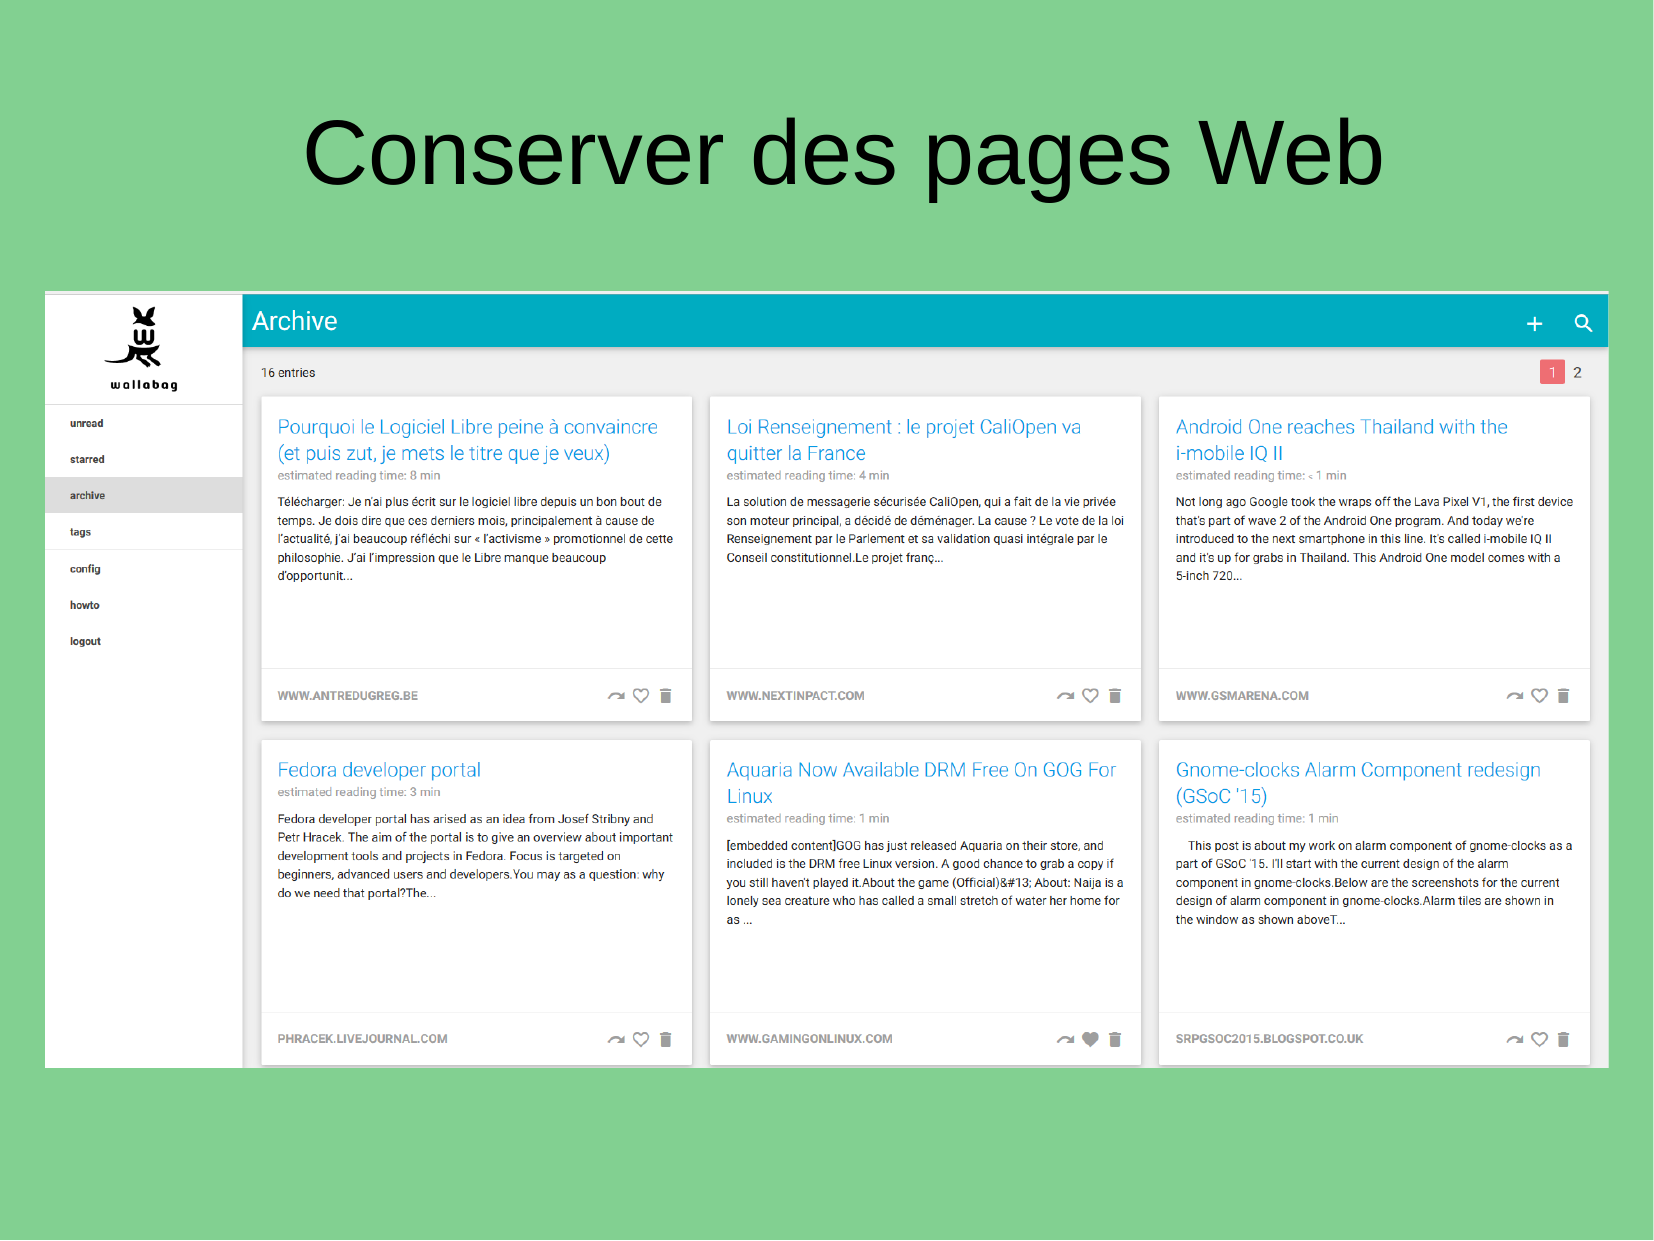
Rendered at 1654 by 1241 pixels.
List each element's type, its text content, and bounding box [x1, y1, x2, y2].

title Conserver des pages Web [82, 49, 1571, 257]
picture [45, 291, 1609, 1068]
